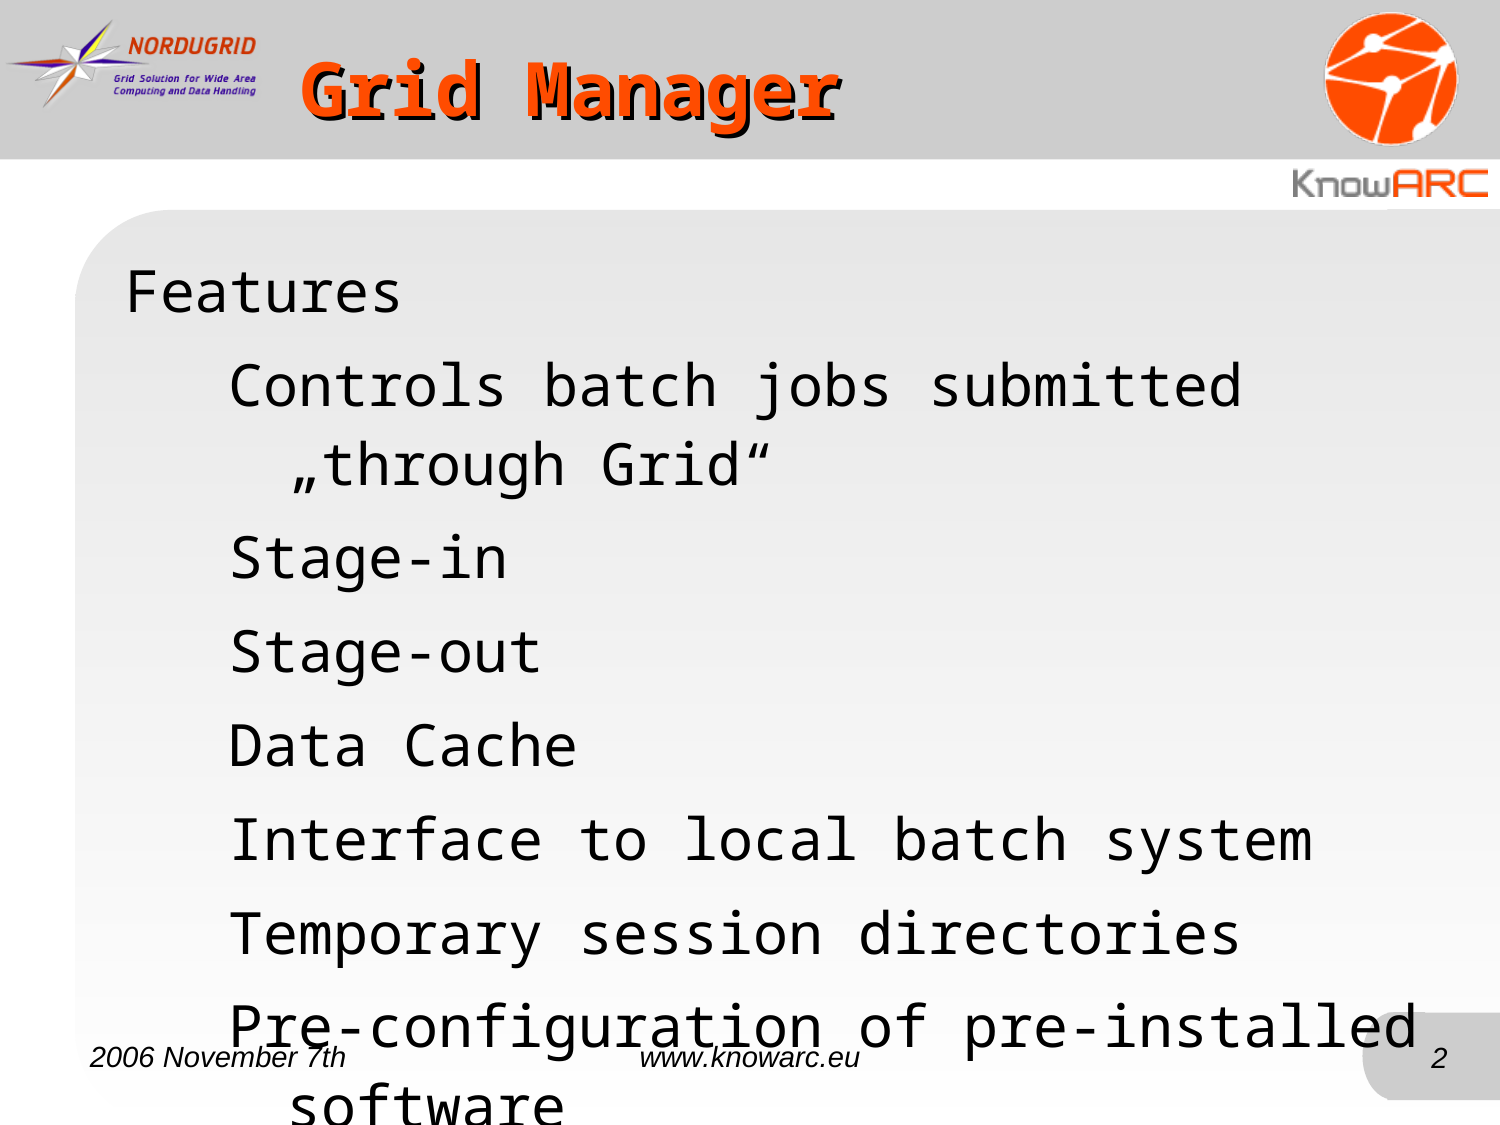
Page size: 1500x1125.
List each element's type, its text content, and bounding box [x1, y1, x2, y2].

picture [2, 14, 263, 113]
title Grid Manager [300, 25, 1238, 151]
list Features Controls batch jobs submitted „through Grid“ Stage-in Stage-out Data Cache Interface to local batch system Temporary session directories Pre-configuration of pre-installed software [124, 249, 1425, 1012]
picture [1293, 12, 1488, 197]
